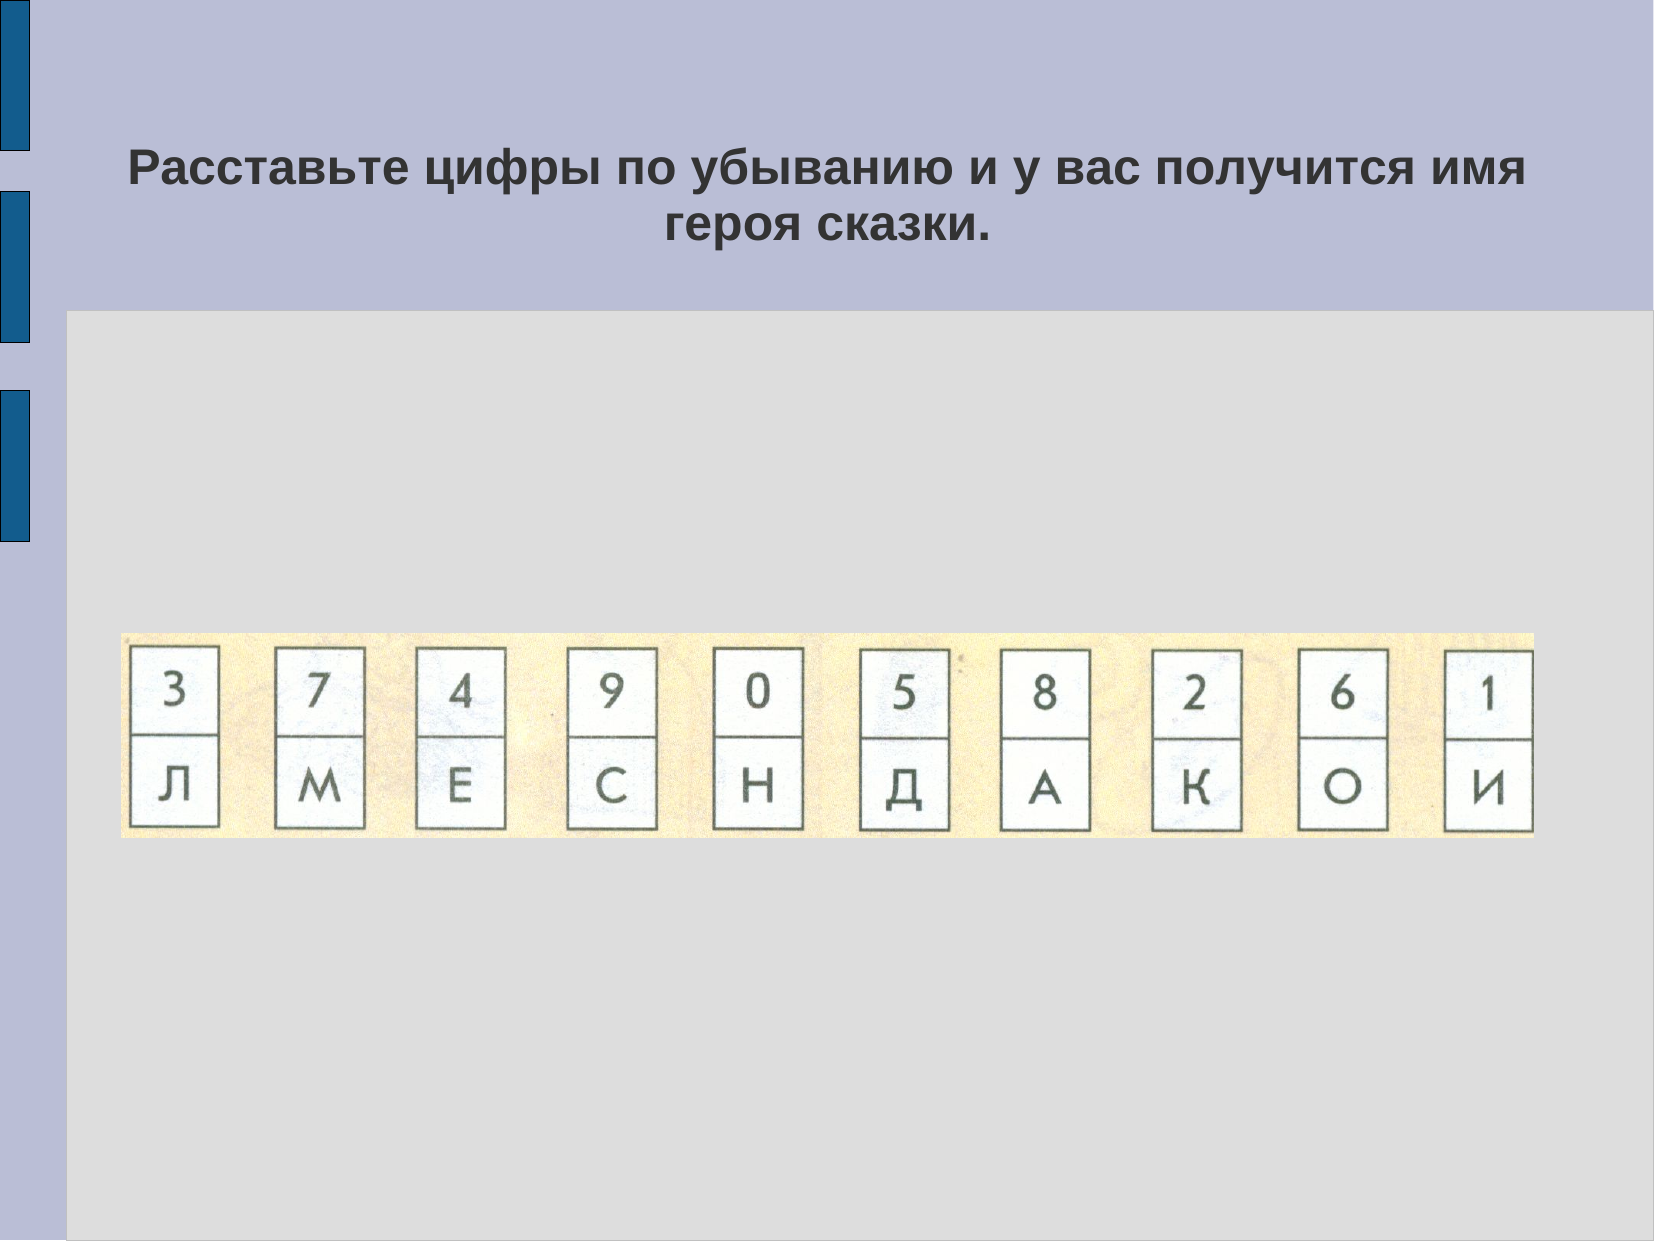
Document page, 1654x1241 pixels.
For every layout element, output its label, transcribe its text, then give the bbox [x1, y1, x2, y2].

title Расставьте цифры по убыванию и у вас получится имя героя сказки. [121, 91, 1534, 299]
picture [121, 633, 1534, 838]
